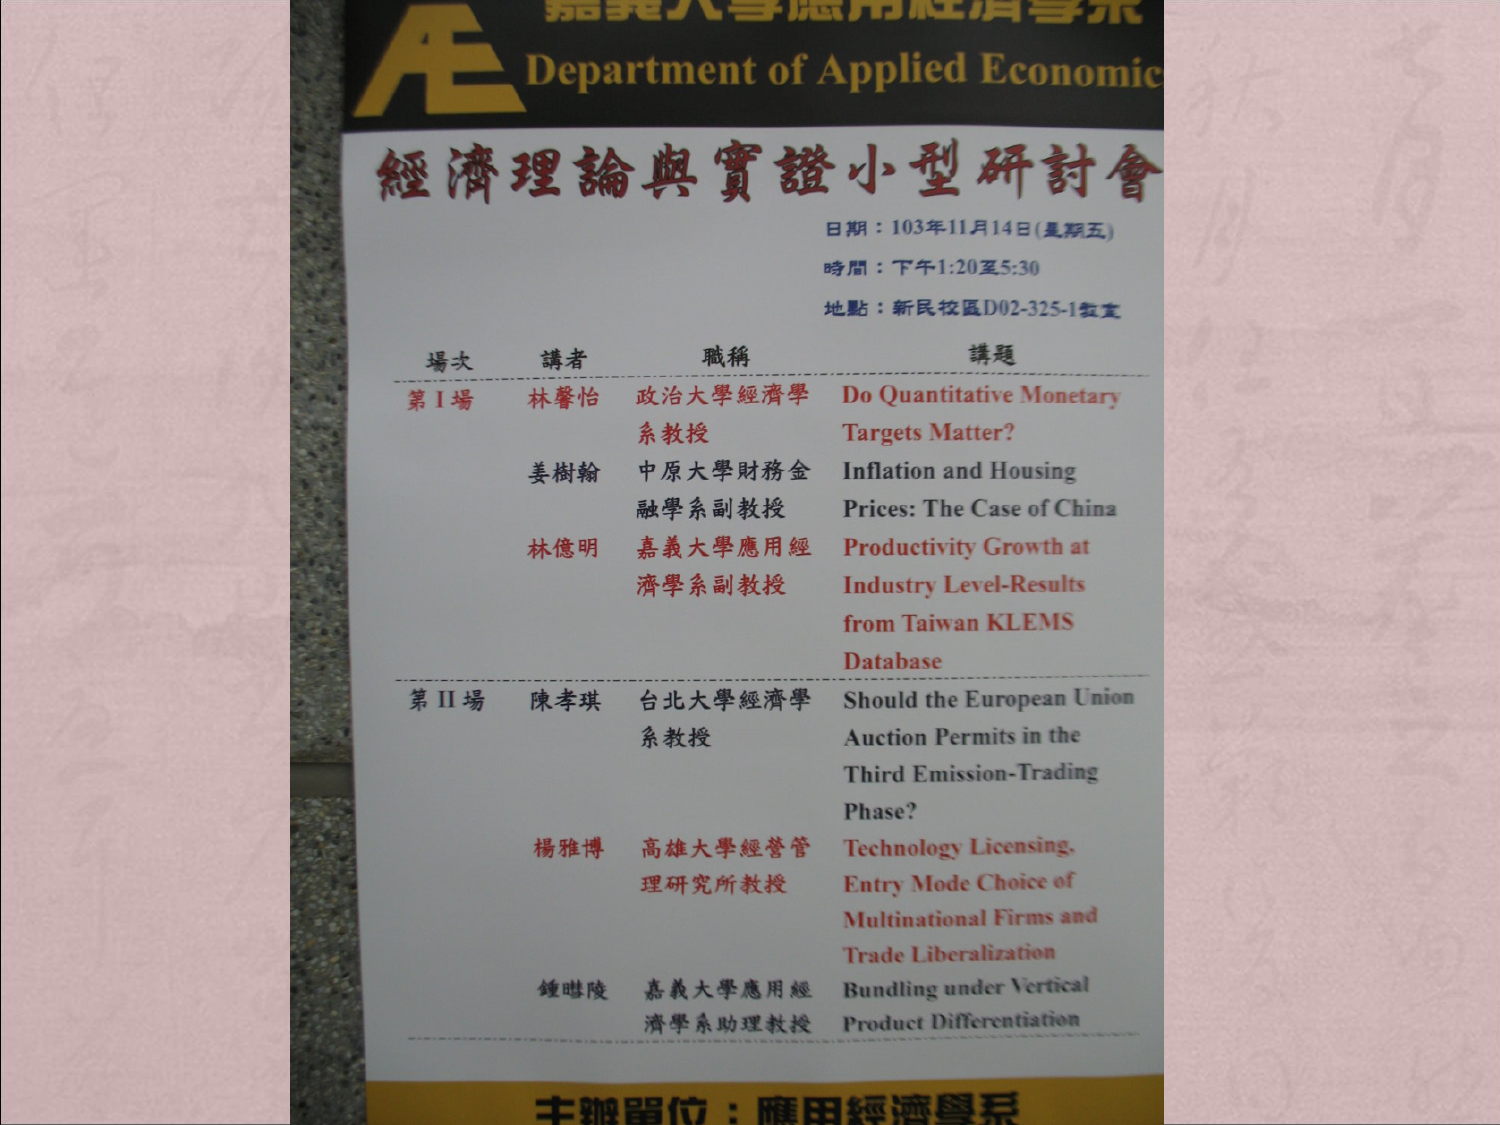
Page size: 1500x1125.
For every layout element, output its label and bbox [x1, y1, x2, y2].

picture [289, 0, 1164, 1125]
